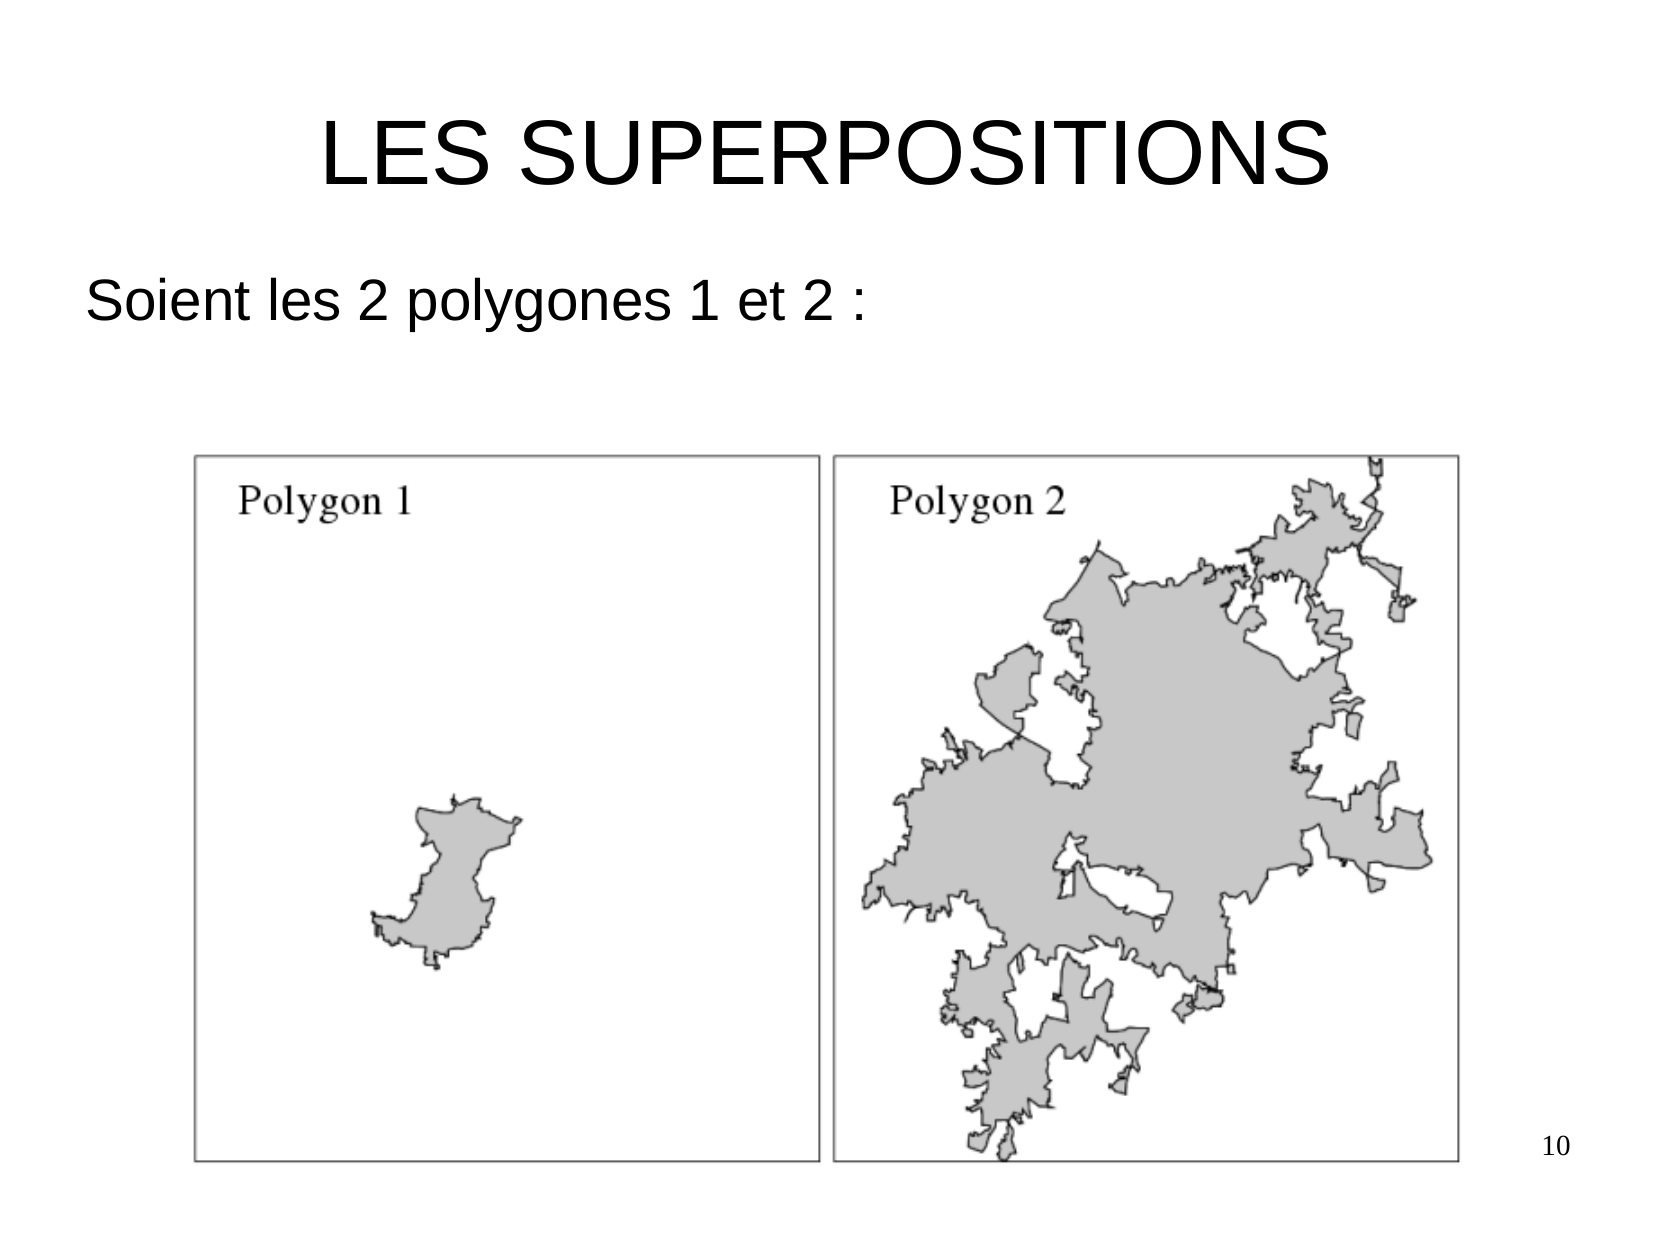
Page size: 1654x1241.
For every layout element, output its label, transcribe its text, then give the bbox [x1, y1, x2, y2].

text_box Soient les 2 polygones 1 et 2 : [70, 259, 993, 405]
picture [187, 448, 1465, 1169]
title LES SUPERPOSITIONS [82, 49, 1571, 257]
